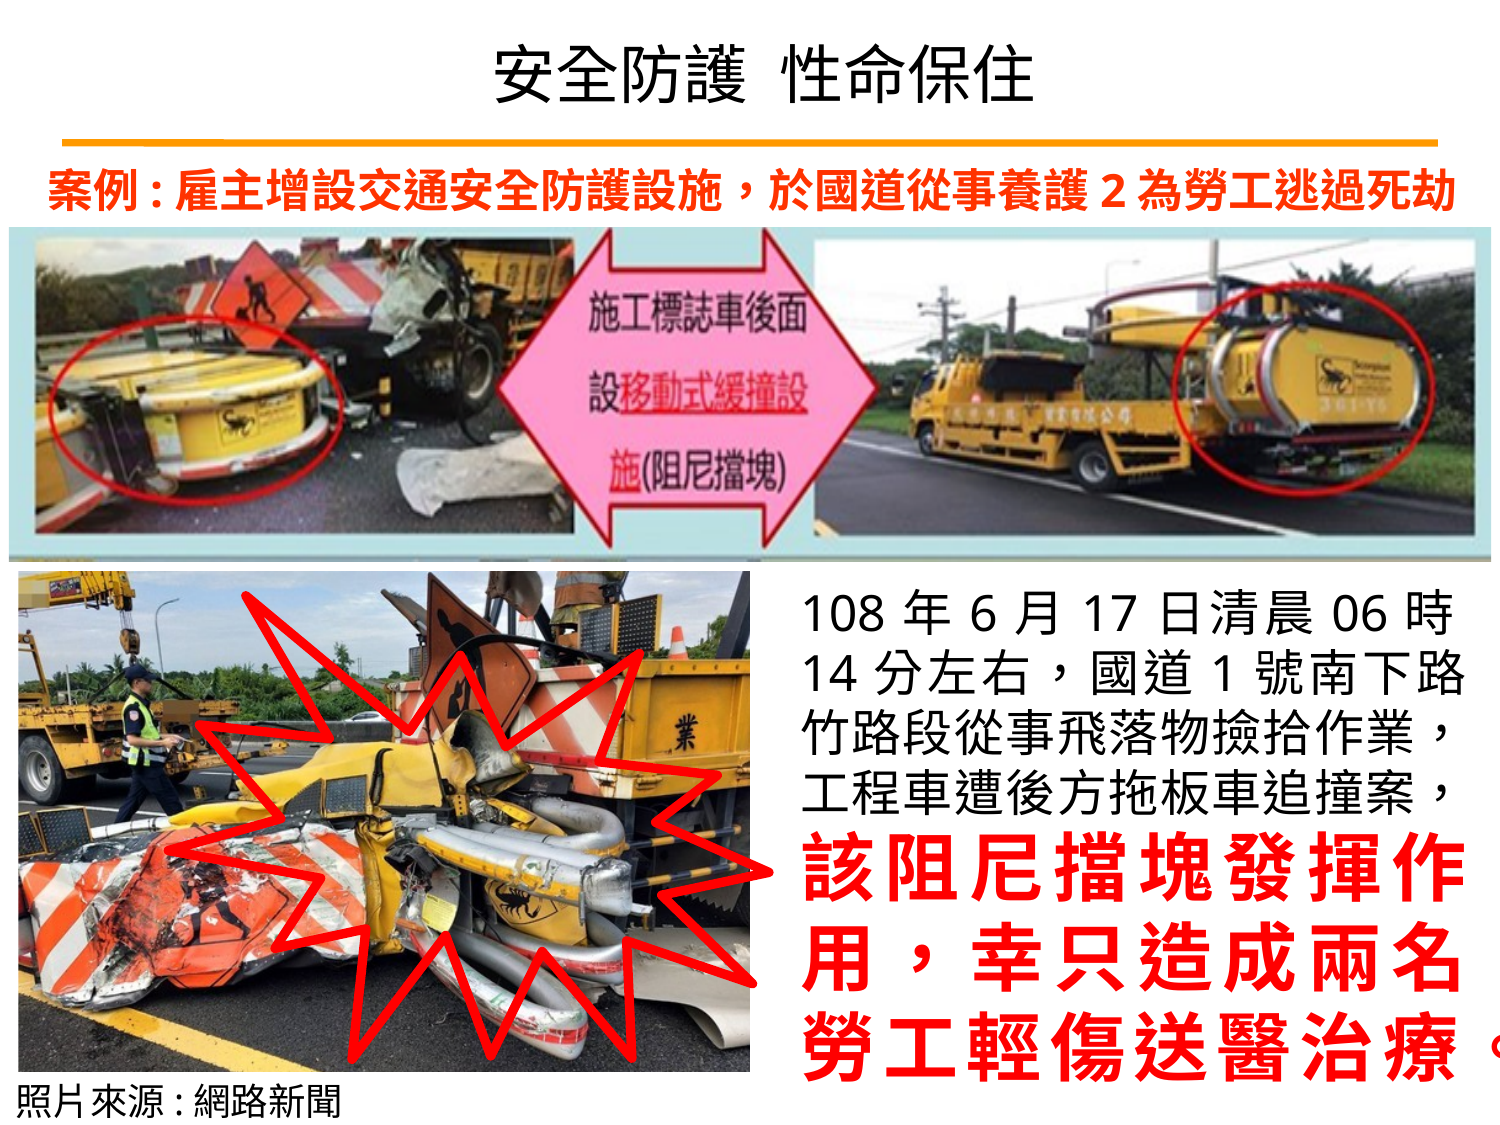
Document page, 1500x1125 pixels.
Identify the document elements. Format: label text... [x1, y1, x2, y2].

title 安全防護 性命保住 [88, 27, 1439, 120]
picture [8, 227, 1492, 562]
text_box 108年6月17日清晨06時14分左右，國道1號南下路竹路段從事飛落物撿拾作業，工程車遭後方拖板車追撞案，該阻尼擋塊發揮作用，幸只造成兩名勞工輕傷送醫治療。 [785, 573, 1482, 1099]
picture [673, 882, 750, 973]
picture [192, 621, 750, 1042]
text_box 照片來源:網路新聞 [0, 1071, 358, 1125]
picture [18, 571, 750, 1072]
text_box 案例:雇主增設交通安全防護設施，於國道從事養護2為勞工逃過死劫 [14, 154, 1492, 224]
